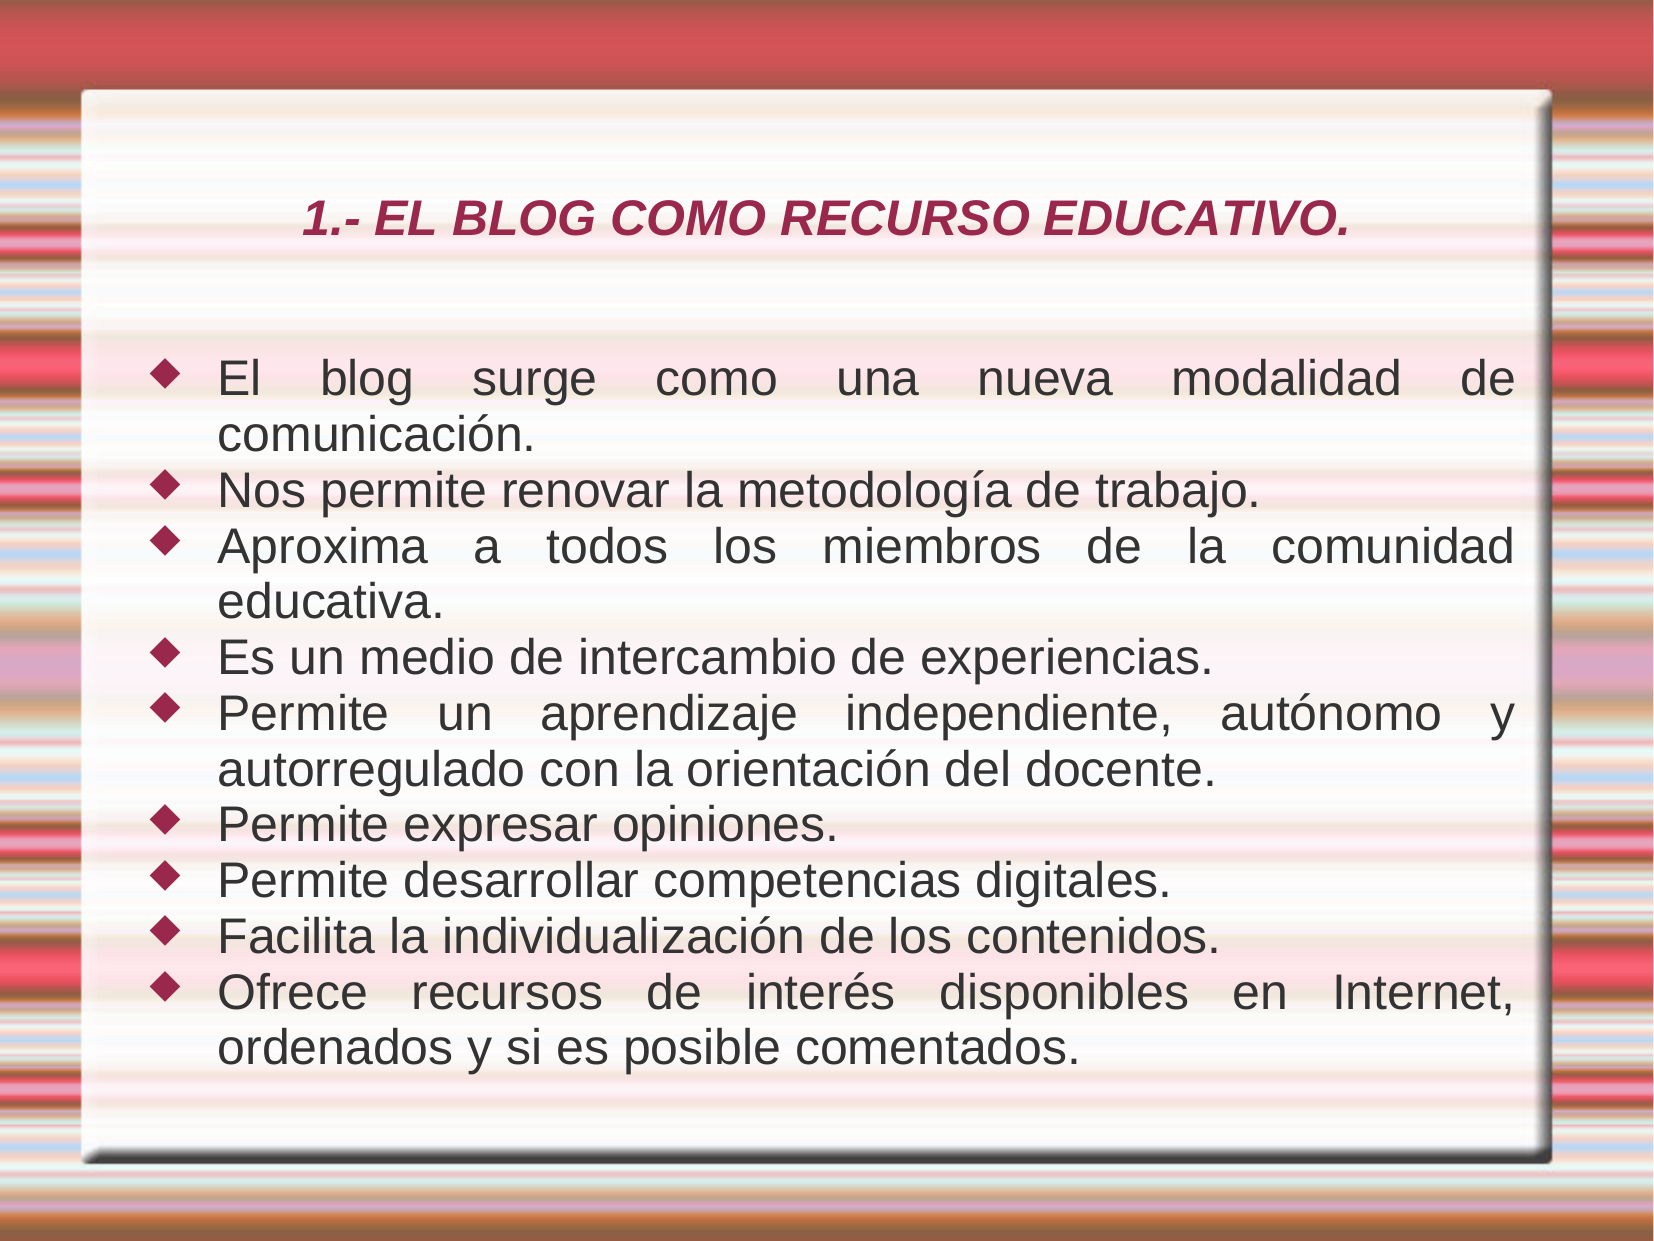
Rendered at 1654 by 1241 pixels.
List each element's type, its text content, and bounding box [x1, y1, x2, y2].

title 1.- EL BLOG COMO RECURSO EDUCATIVO. [121, 114, 1534, 322]
picture [0, 0, 1654, 1241]
list El blog surge como una nueva modalidad de comunicación. Nos permite renovar la metodología de trabajo. Aproxima a todos los miembros de la comunidad educativa. Es un medio de intercambio de experiencias. Permite un aprendizaje independiente, autónomo y autorregulado con la orientación del docente. Permite expresar opiniones. Permite desarrollar competencias digitales. Facilita la individualización de los contenidos. Ofrece recursos de interés disponibles en Internet, ordenados y si es posible comentados. [134, 350, 1516, 1133]
